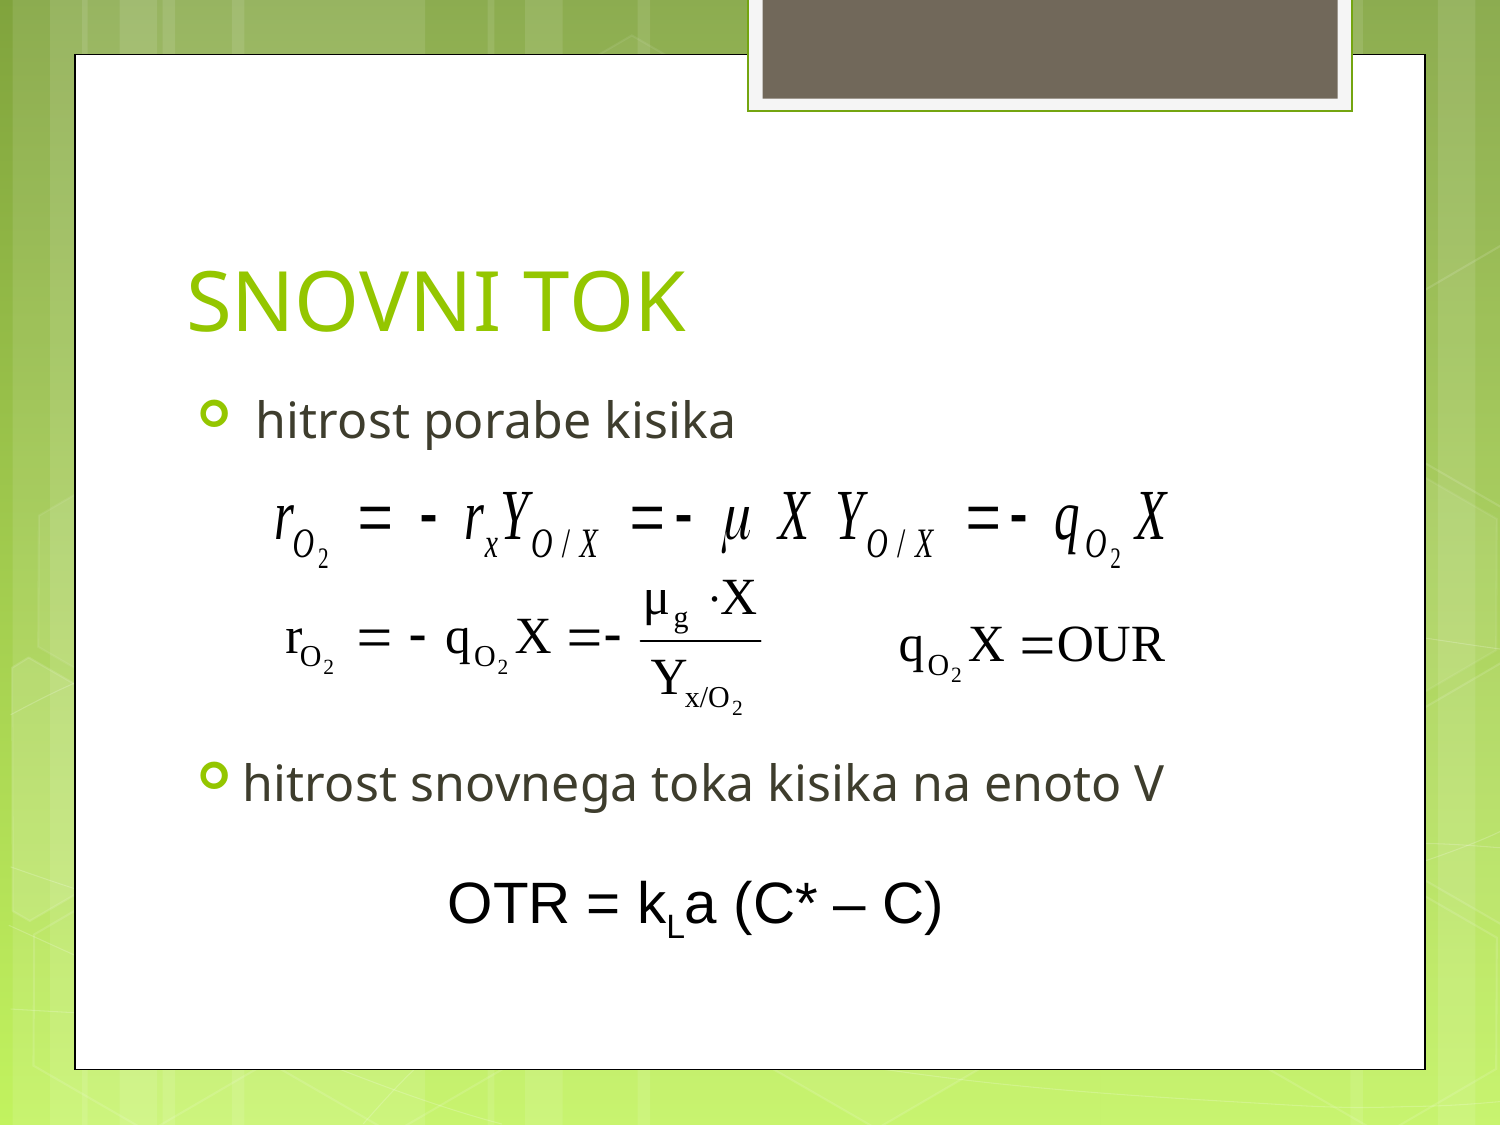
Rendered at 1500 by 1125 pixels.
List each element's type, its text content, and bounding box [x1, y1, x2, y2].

list hitrost porabe kisika hitrost snovnega toka kisika na enoto V [171, 381, 1283, 957]
chart [265, 467, 1189, 728]
chart [891, 609, 1179, 693]
text_box OTR = kLa (C* – C) [433, 857, 970, 953]
title SNOVNI TOK [171, 168, 1324, 356]
